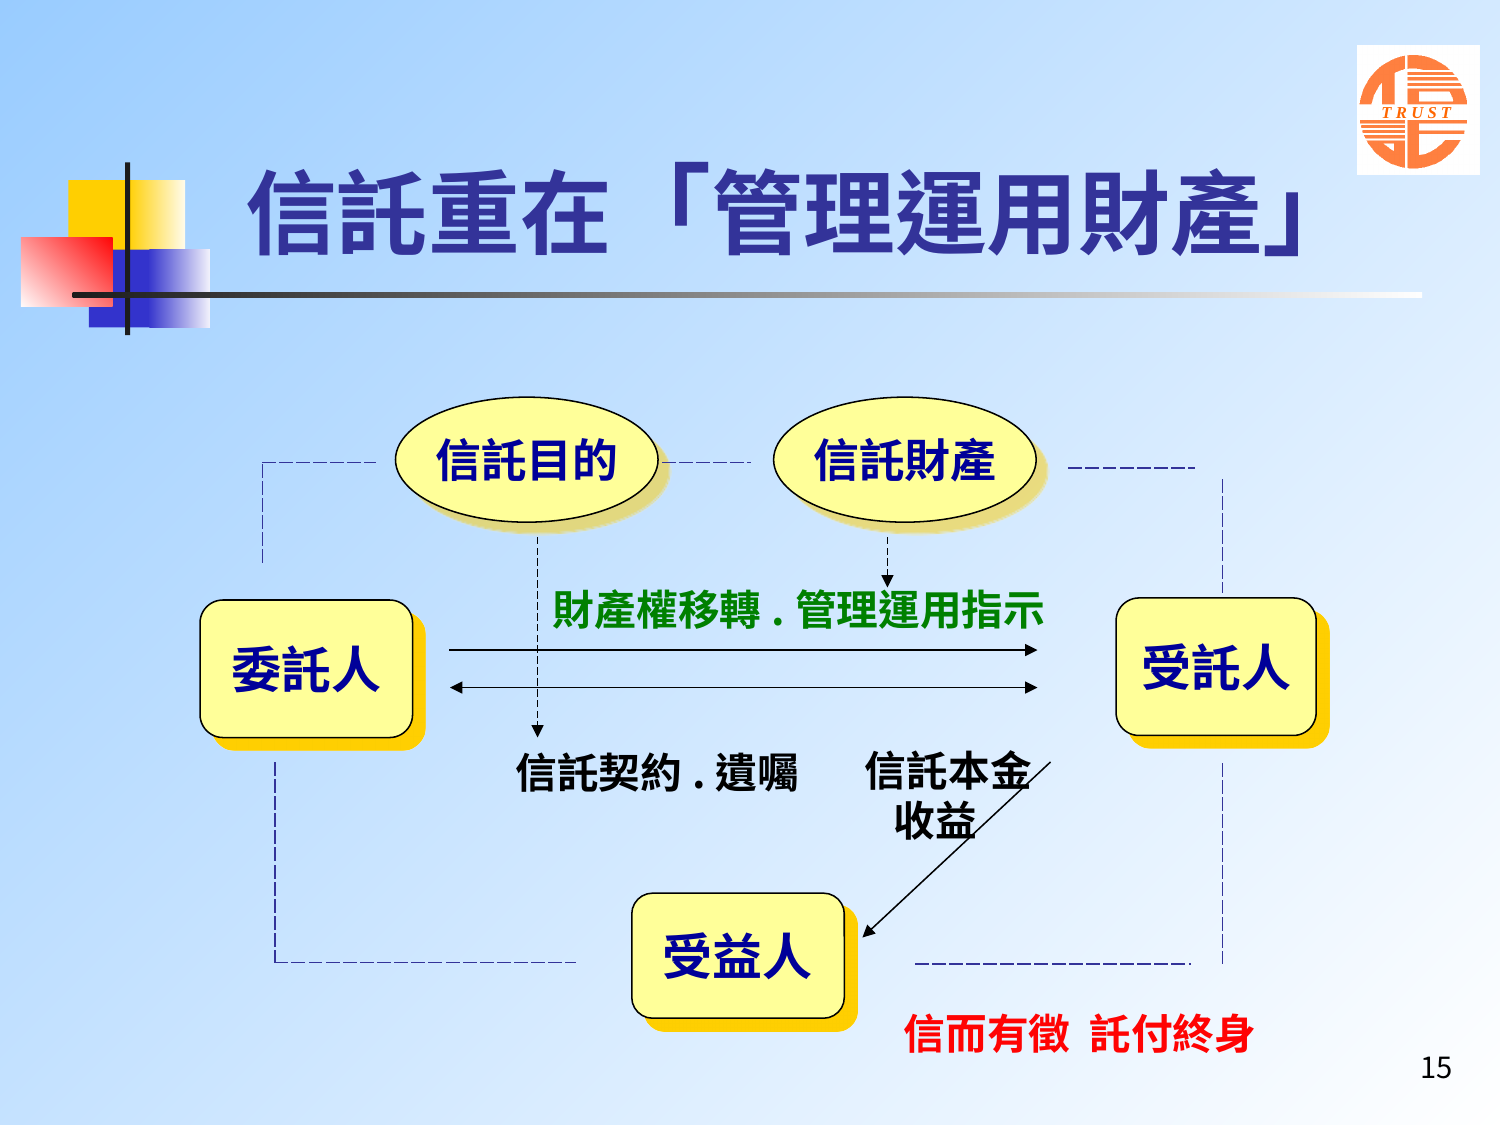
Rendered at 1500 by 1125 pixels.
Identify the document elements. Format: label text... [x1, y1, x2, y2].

text_box 受益人 [634, 1007, 842, 1019]
text_box T R U S T [1362, 96, 1470, 127]
list [193, 331, 1469, 1007]
title 信託重在「管理運用財產」 [187, 87, 1466, 275]
text_box 信而有徵 託付終身 [888, 999, 1272, 1066]
chart [1357, 45, 1480, 175]
